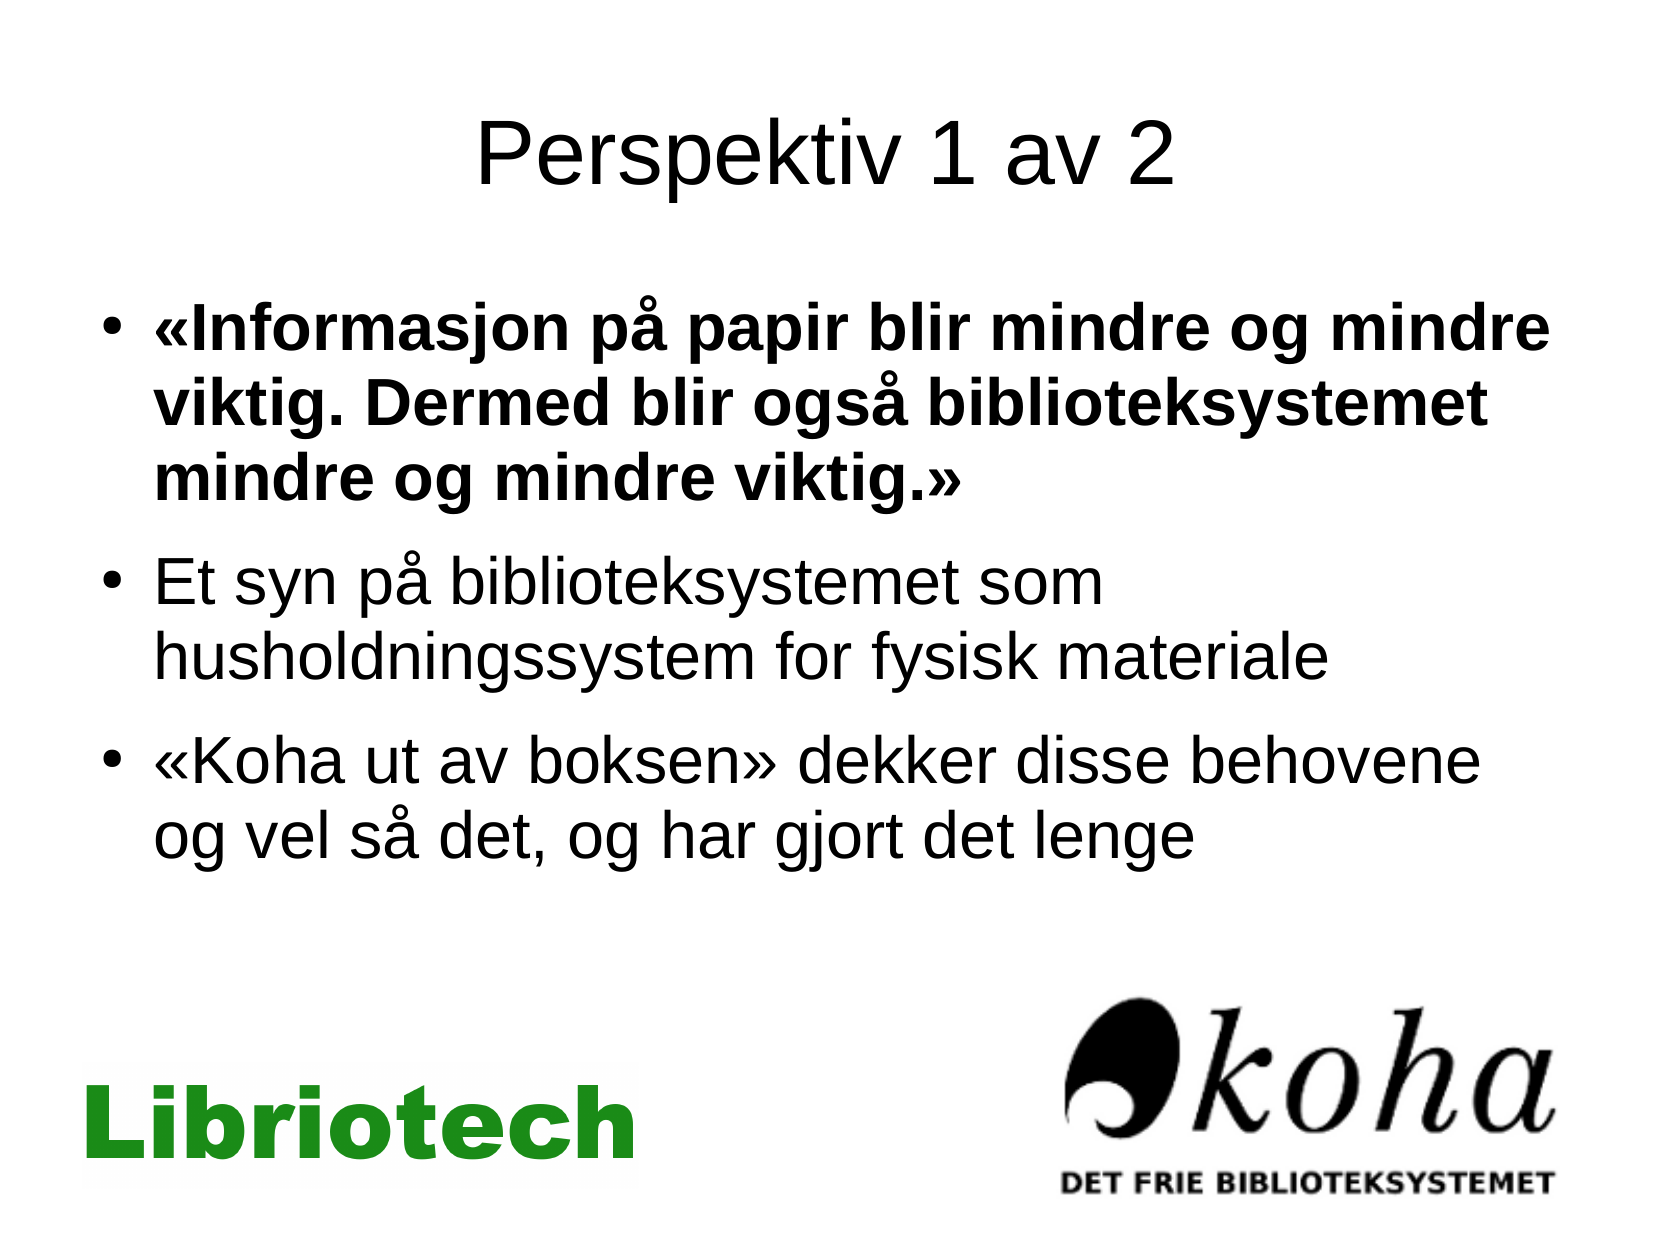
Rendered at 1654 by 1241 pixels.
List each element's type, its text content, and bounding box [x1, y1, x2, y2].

picture [82, 1062, 639, 1189]
picture [1051, 988, 1568, 1205]
list «Informasjon på papir blir mindre og mindre viktig. Dermed blir også biblioteksystemet mindre og mindre viktig.» Et syn på biblioteksystemet som husholdningssystem for fysisk materiale «Koha ut av boksen» dekker disse behovene og vel så det, og har gjort det lenge [82, 290, 1571, 957]
title Perspektiv 1 av 2 [82, 49, 1571, 257]
